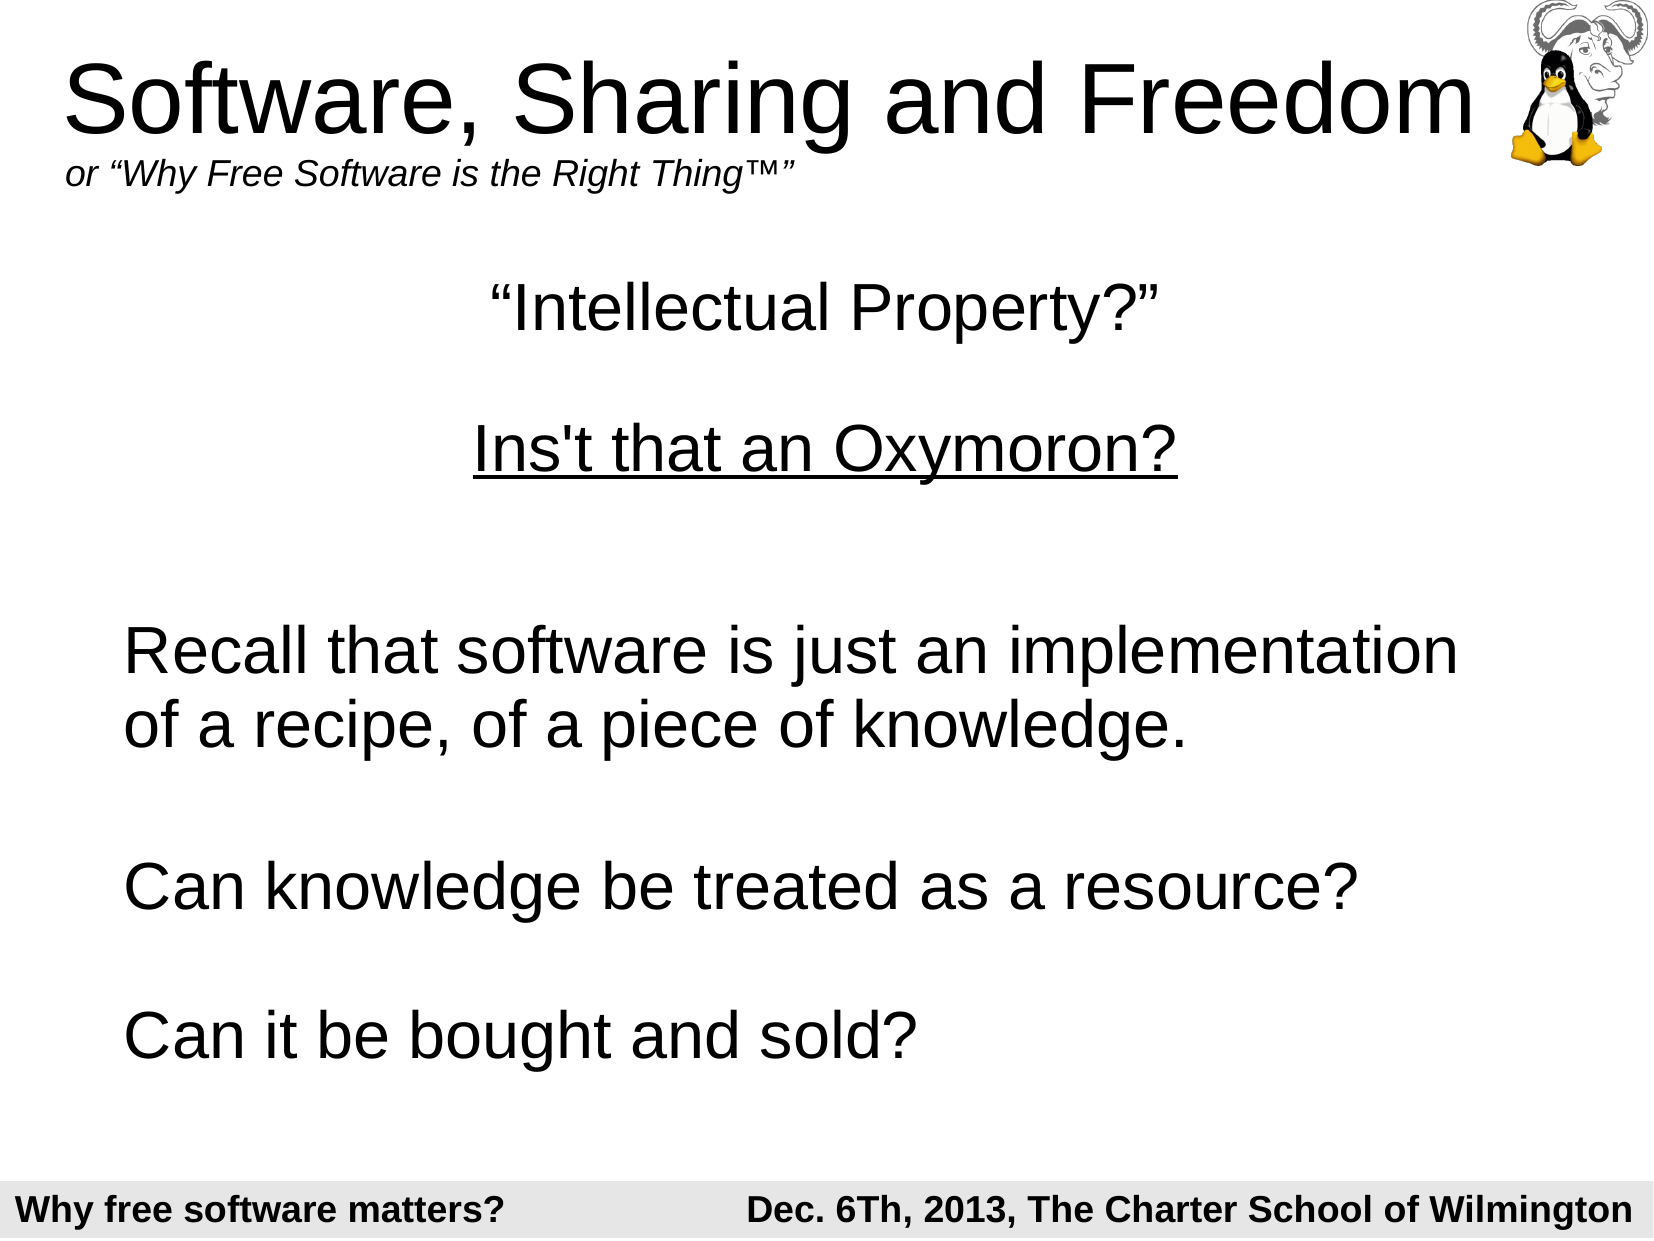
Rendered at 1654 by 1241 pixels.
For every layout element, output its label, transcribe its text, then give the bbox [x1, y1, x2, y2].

text_box “Intellectual Property?” [473, 259, 1182, 356]
text_box Ins't that an Oxymoron? [455, 400, 1199, 497]
picture [1511, 0, 1648, 166]
text_box Can knowledge be treated as a resource? Can it be bought and sold? [106, 838, 1548, 1084]
text_box Why free software matters? Dec. 6Th, 2013, The Charter School of Wilmington [0, 1181, 1654, 1238]
text_box Recall that software is just an implementation of a recipe, of a piece of knowledge. [106, 602, 1548, 780]
text_box Software, Sharing and Freedom [47, 35, 1501, 163]
text_box or “Why Free Software is the Right Thing™” [47, 141, 945, 205]
